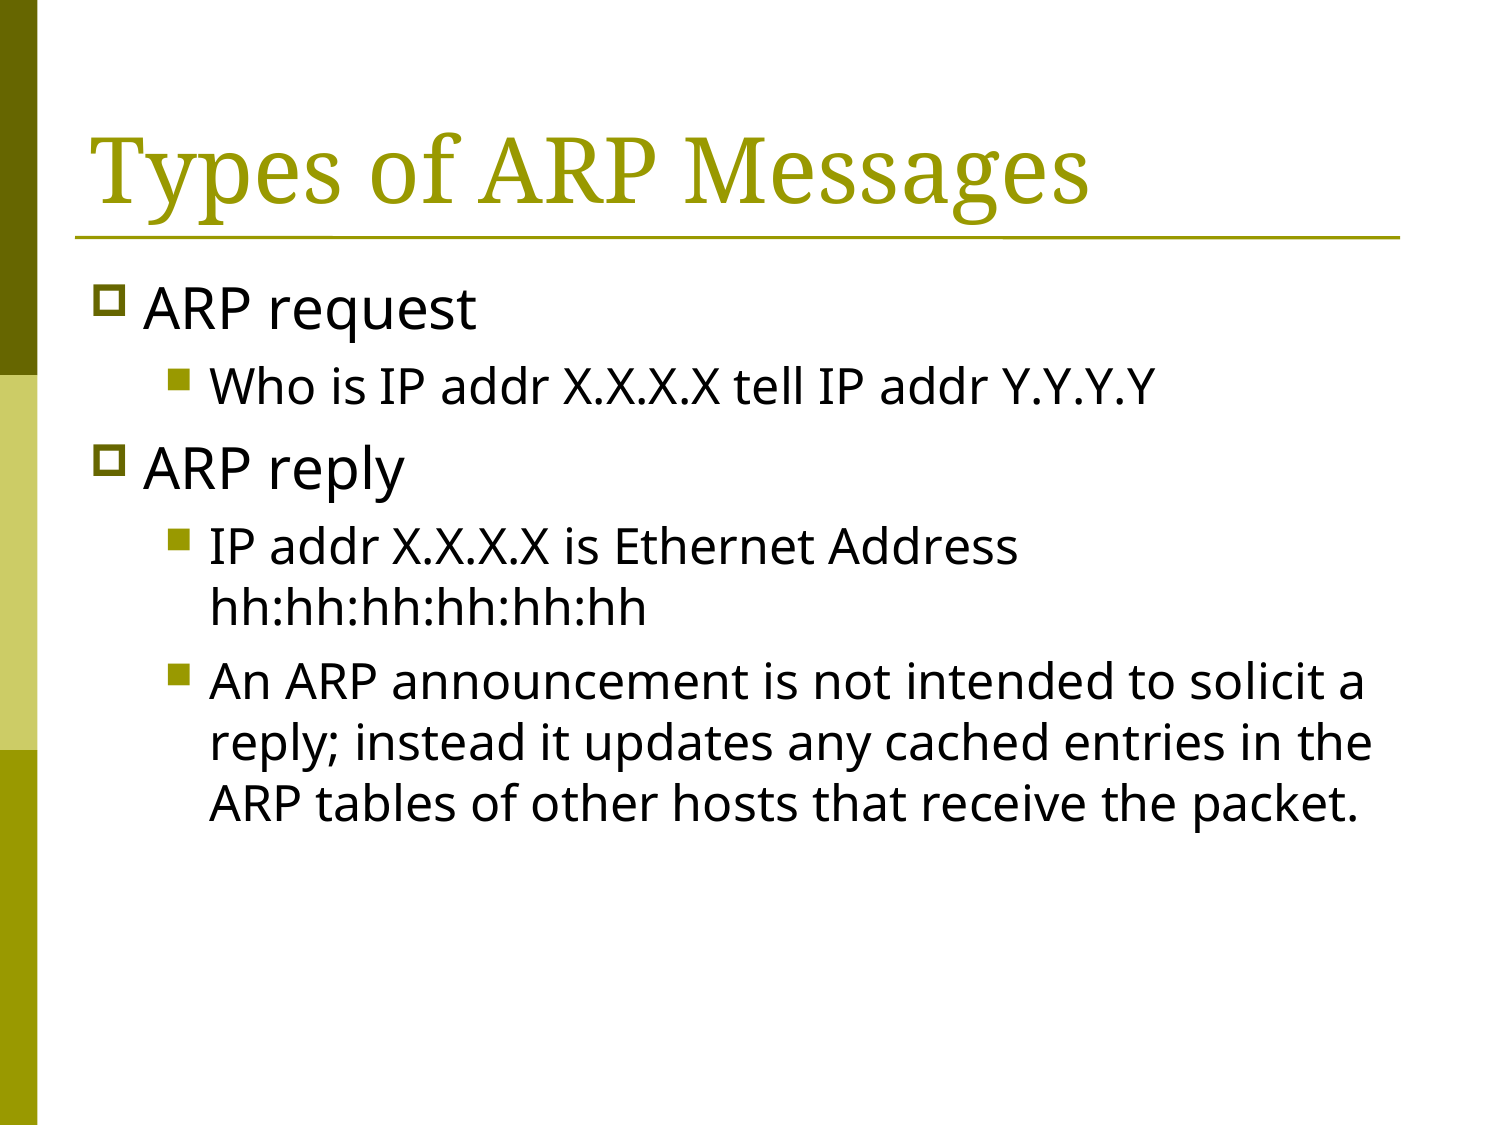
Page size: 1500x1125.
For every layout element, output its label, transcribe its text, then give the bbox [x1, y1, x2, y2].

title Types of ARP Messages [75, 45, 1426, 233]
list ARP request Who is IP addr X.X.X.X tell IP addr Y.Y.Y.Y ARP reply IP addr X.X.X.X is Ethernet Address hh:hh:hh:hh:hh:hh An ARP announcement is not intended to solicit a reply; instead it updates any cached entries in the ARP tables of other hosts that receive the packet. [75, 262, 1426, 1006]
